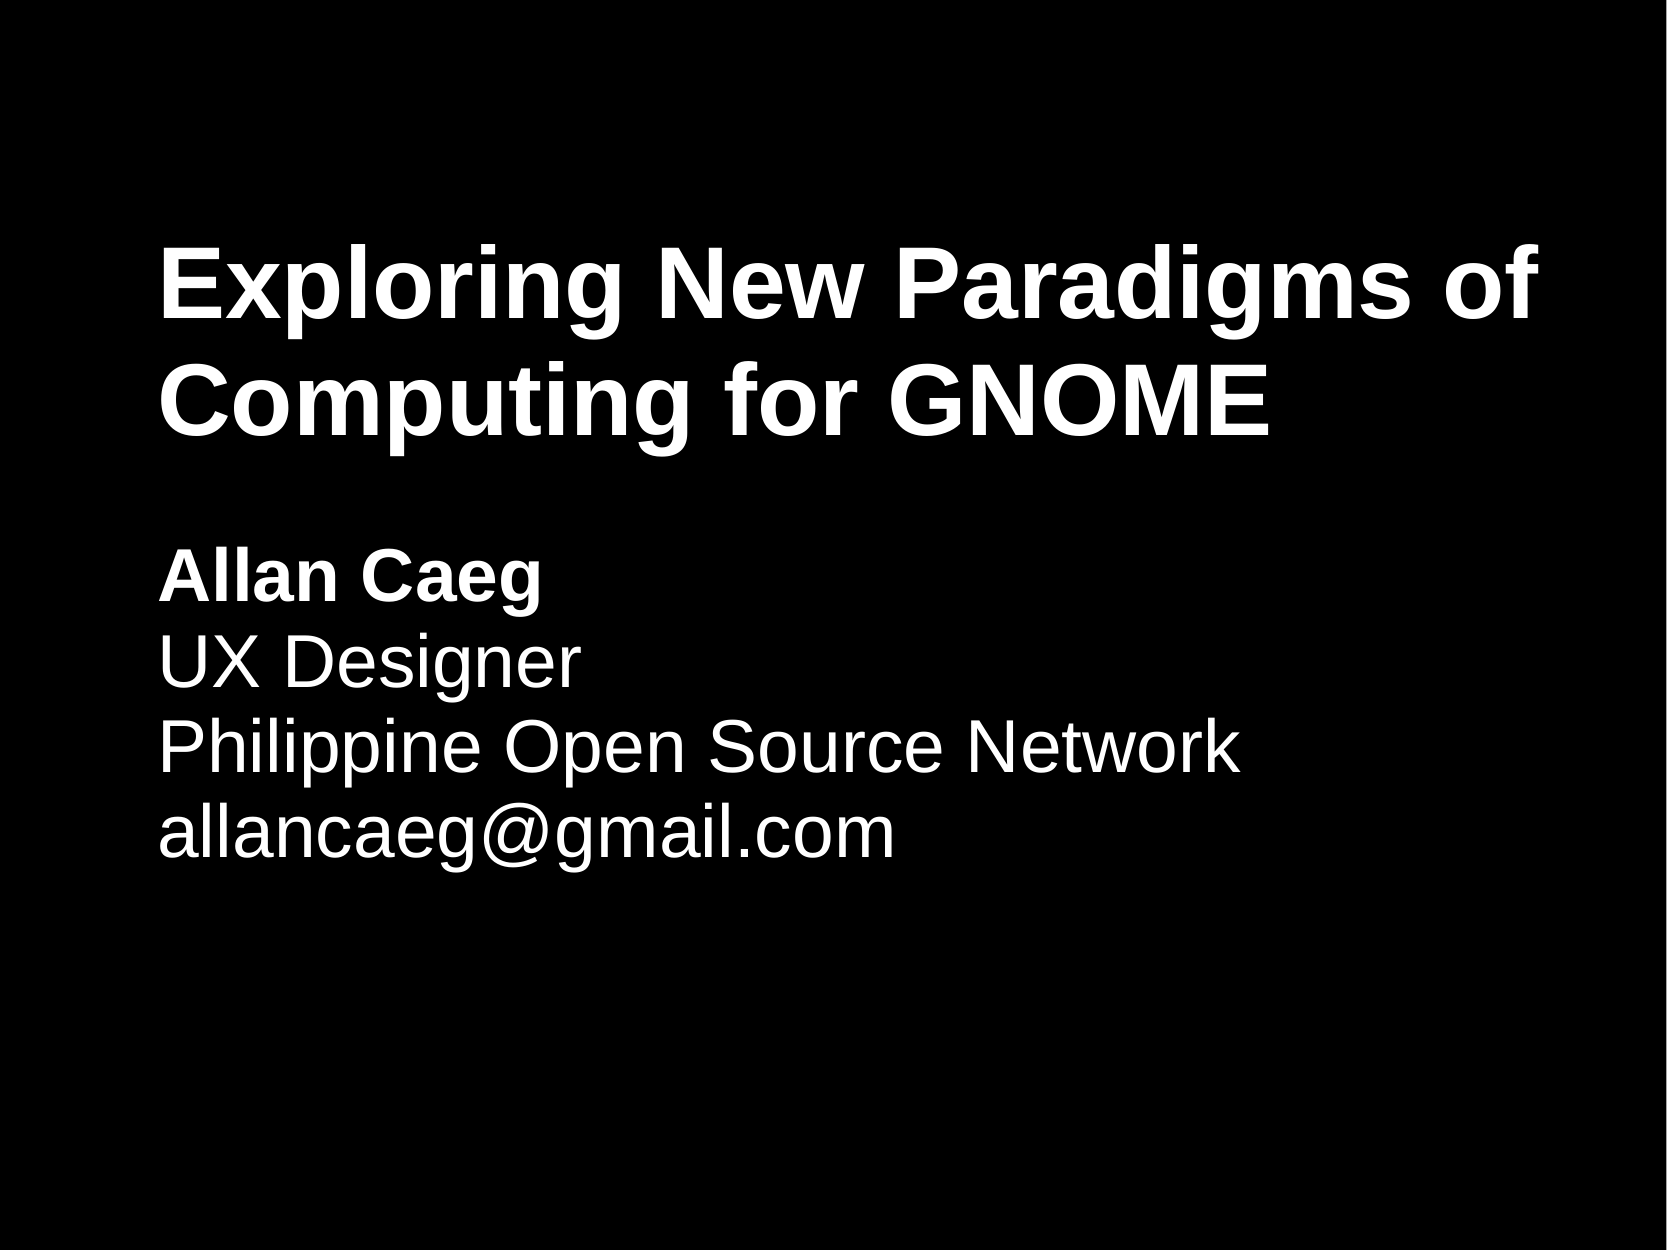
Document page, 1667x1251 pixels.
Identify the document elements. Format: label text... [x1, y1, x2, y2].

text_box Exploring New Paradigms of Computing for GNOME [157, 225, 1560, 459]
text_box Allan Caeg UX Designer Philippine Open Source Network allancaeg@gmail.com [157, 533, 1310, 876]
